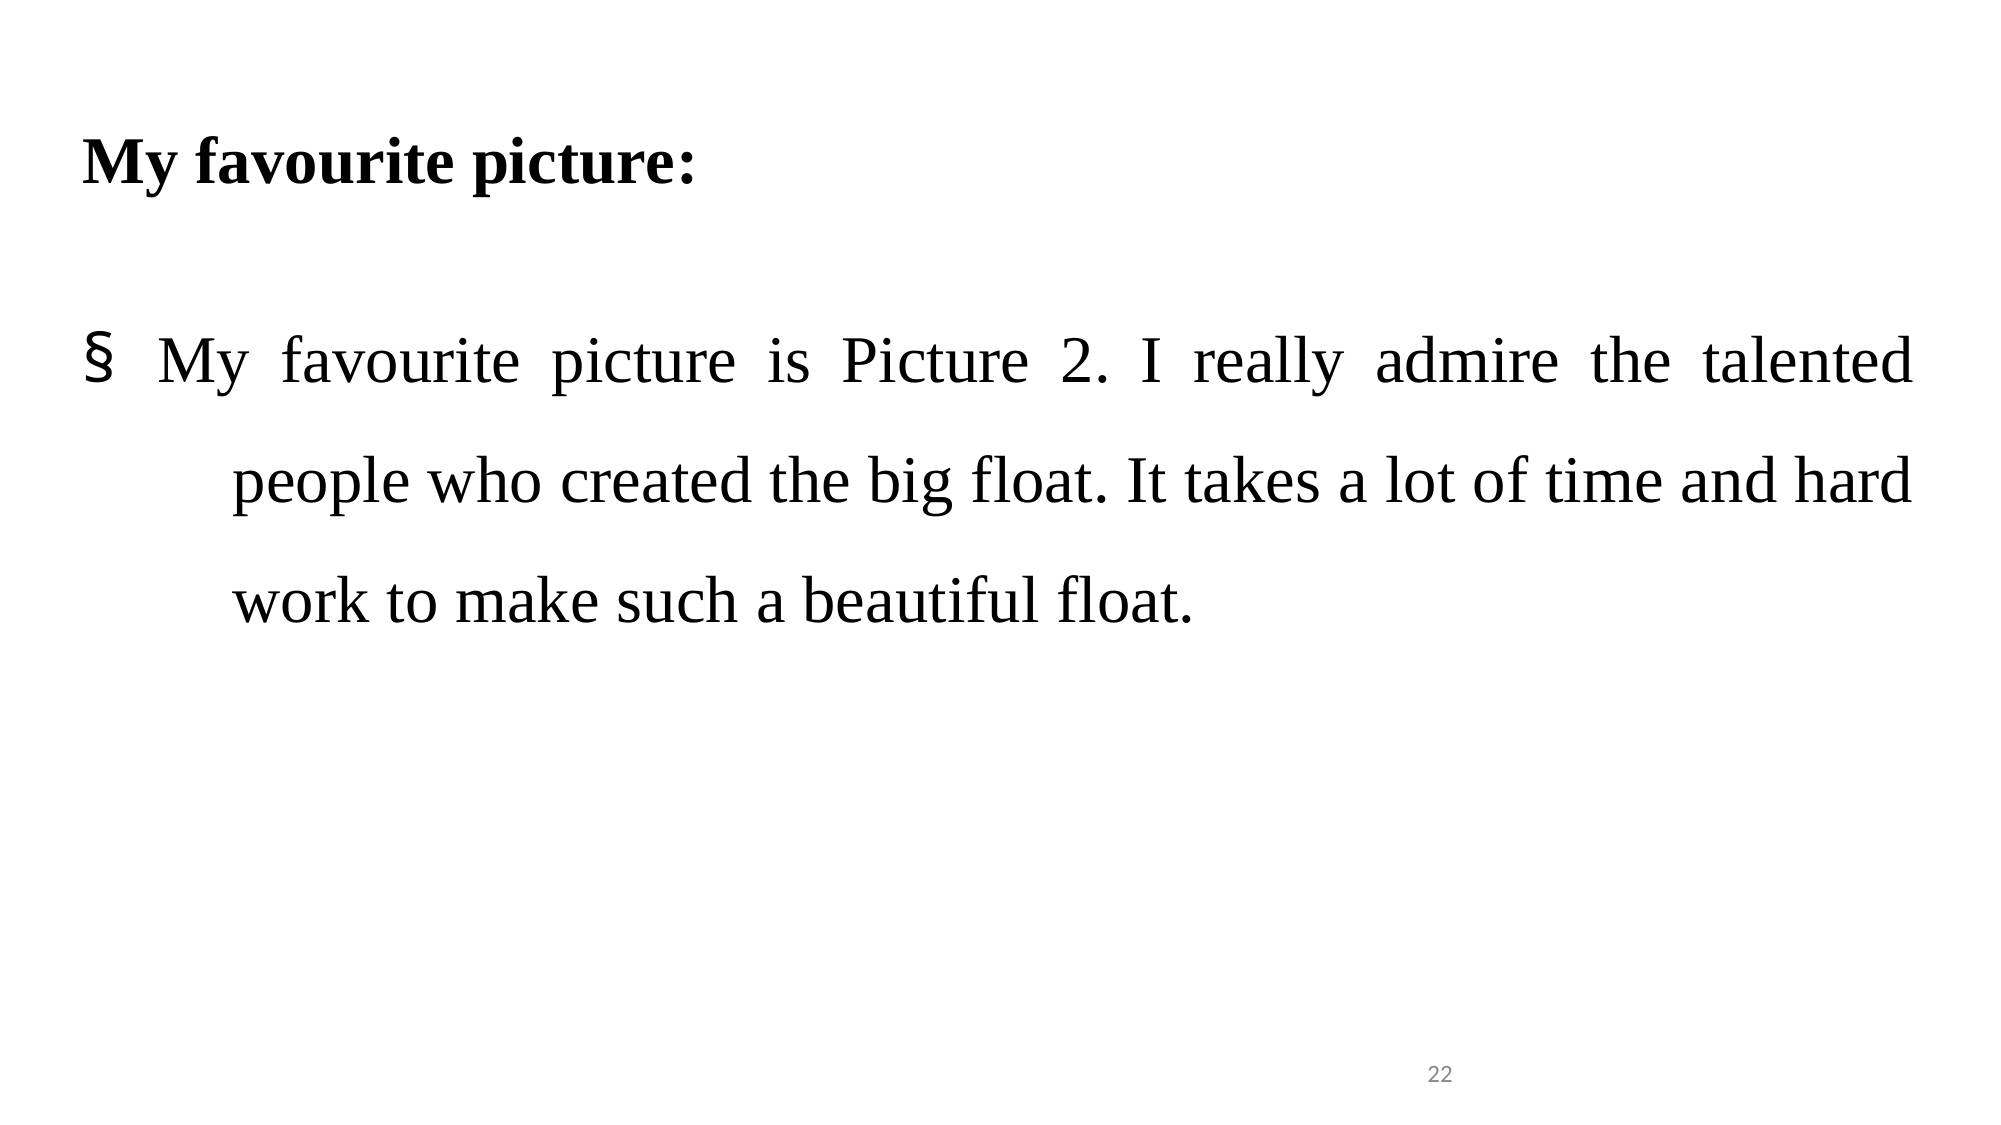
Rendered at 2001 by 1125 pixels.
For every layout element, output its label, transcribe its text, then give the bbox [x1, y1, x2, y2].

text_box My favourite picture: My favourite picture is Picture 2. I really admire the talented people who created the big float. It takes a lot of time and hard work to make such a beautiful float. [67, 108, 1933, 786]
text_box [1412, 1042, 1863, 1103]
